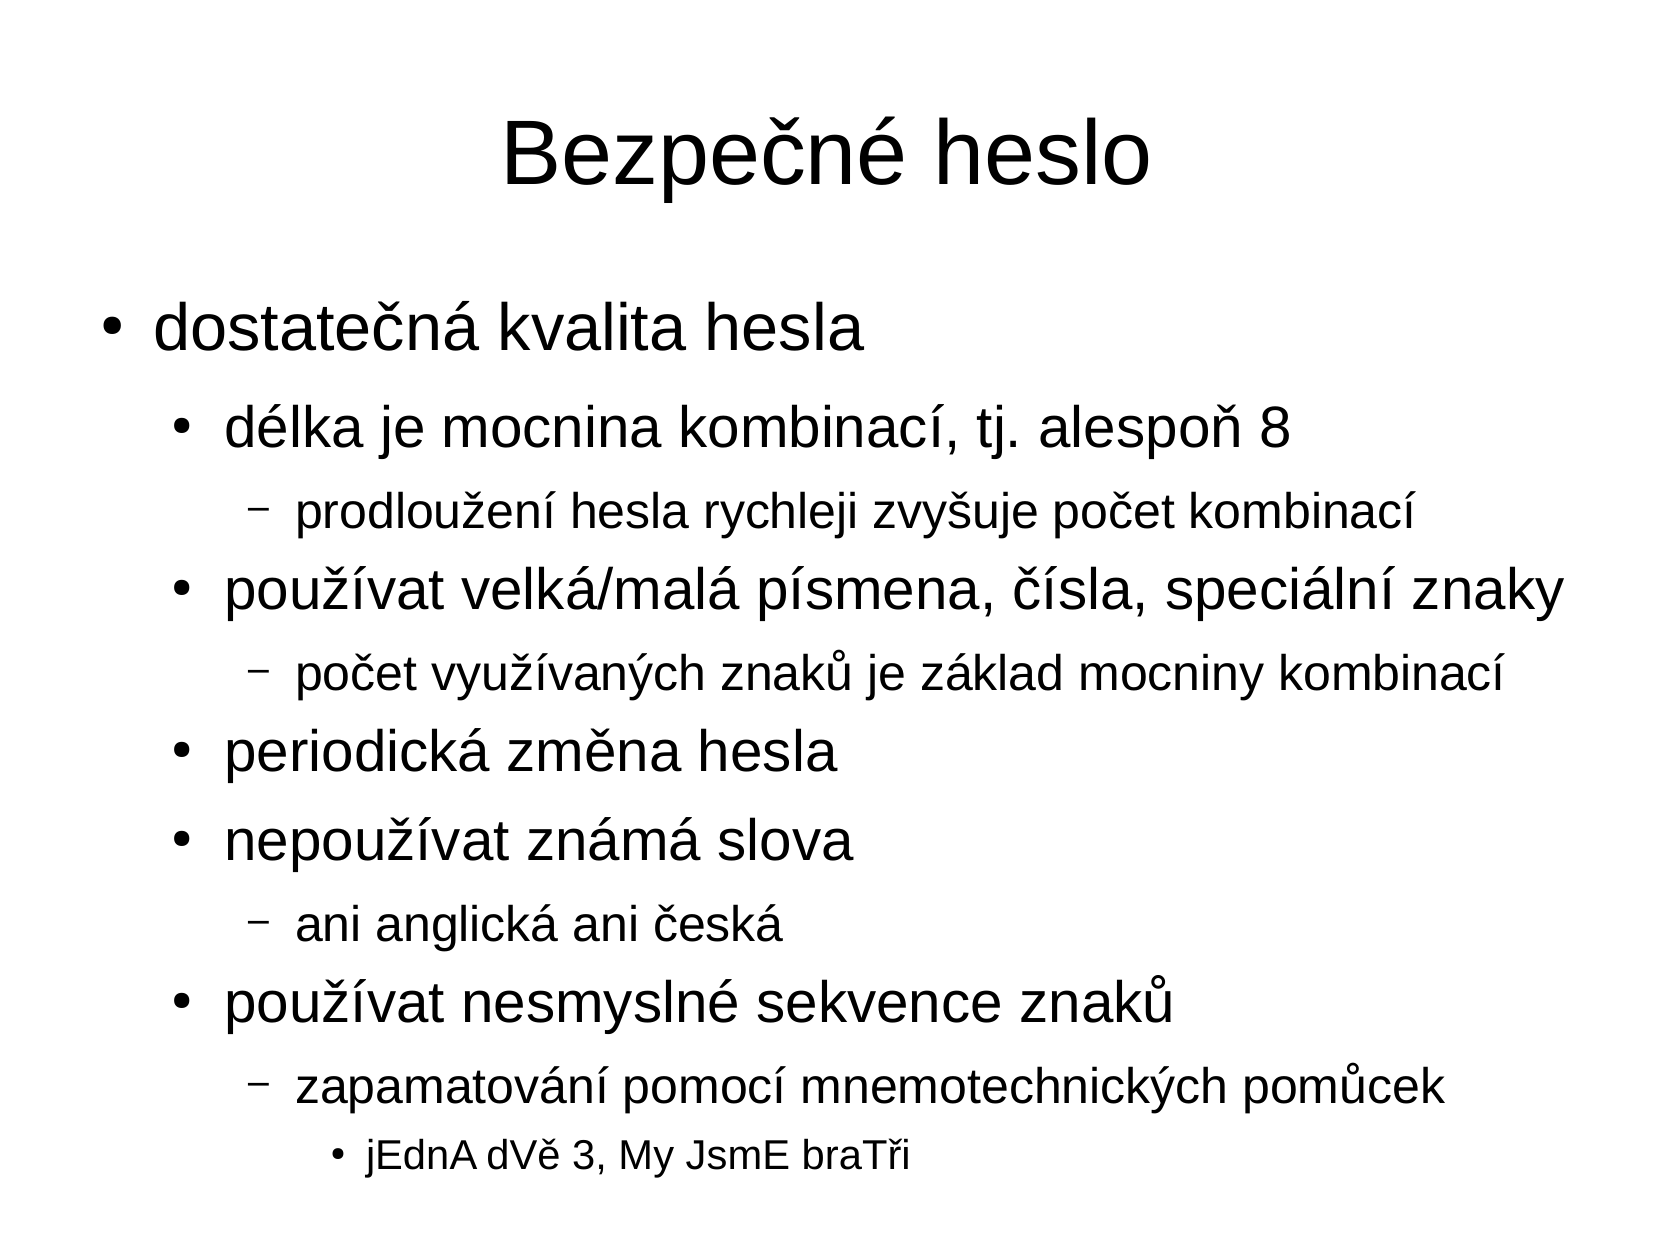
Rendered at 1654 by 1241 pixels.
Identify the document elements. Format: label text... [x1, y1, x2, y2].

title Bezpečné heslo [82, 49, 1571, 257]
list dostatečná kvalita hesla délka je mocnina kombinací, tj. alespoň 8 prodloužení hesla rychleji zvyšuje počet kombinací používat velká/malá písmena, čísla, speciální znaky počet využívaných znaků je základ mocniny kombinací periodická změna hesla nepoužívat známá slova ani anglická ani česká používat nesmyslné sekvence znaků zapamatování pomocí mnemotechnických pomůcek jEdnA dVě 3, My JsmE braTři [82, 290, 1571, 1241]
